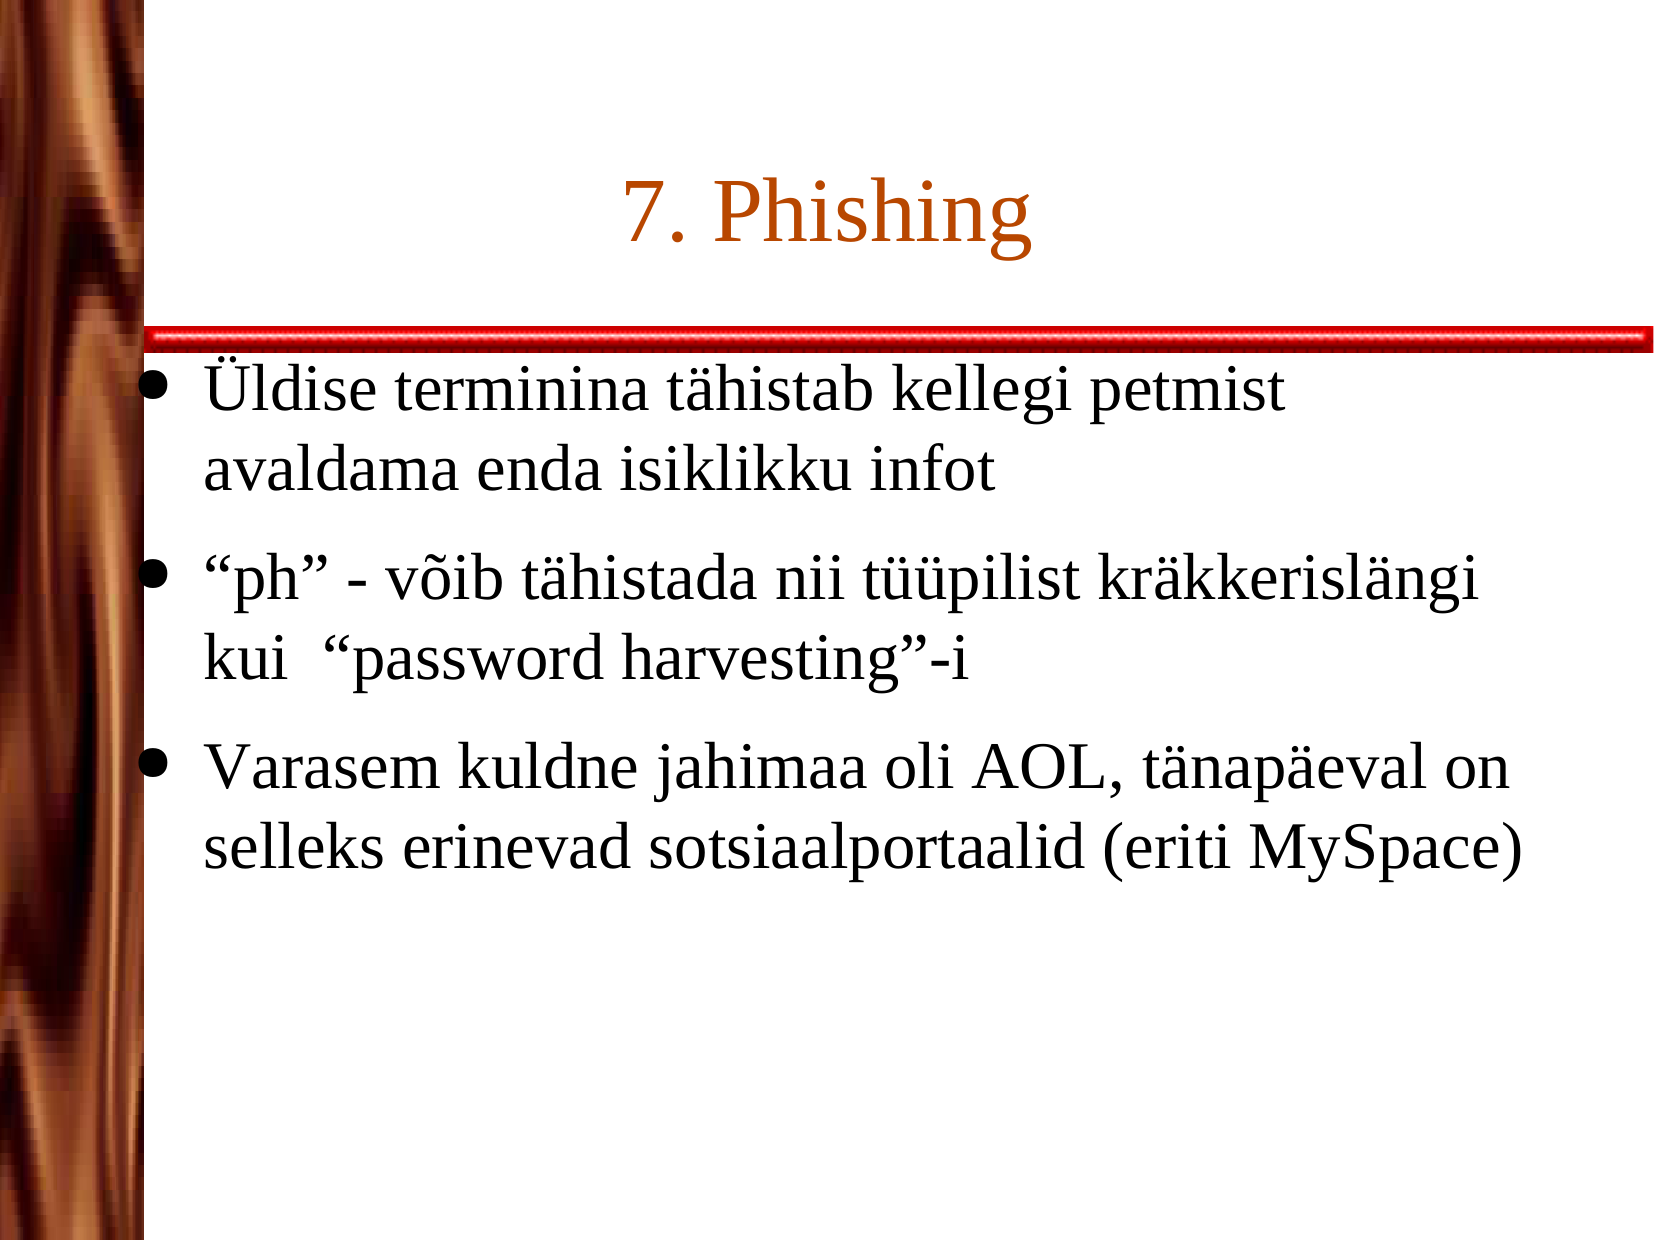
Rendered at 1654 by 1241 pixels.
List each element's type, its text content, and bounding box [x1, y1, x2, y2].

title 7. Phishing [121, 100, 1533, 312]
list Üldise terminina tähistab kellegi petmist avaldama enda isiklikku infot “ph” - võib tähistada nii tüüpilist kräkkerislängi kui “password harvesting”-i Varasem kuldne jahimaa oli AOL, tänapäeval on selleks erinevad sotsiaalportaalid (eriti MySpace) [121, 344, 1534, 1127]
picture [0, 0, 1654, 1240]
